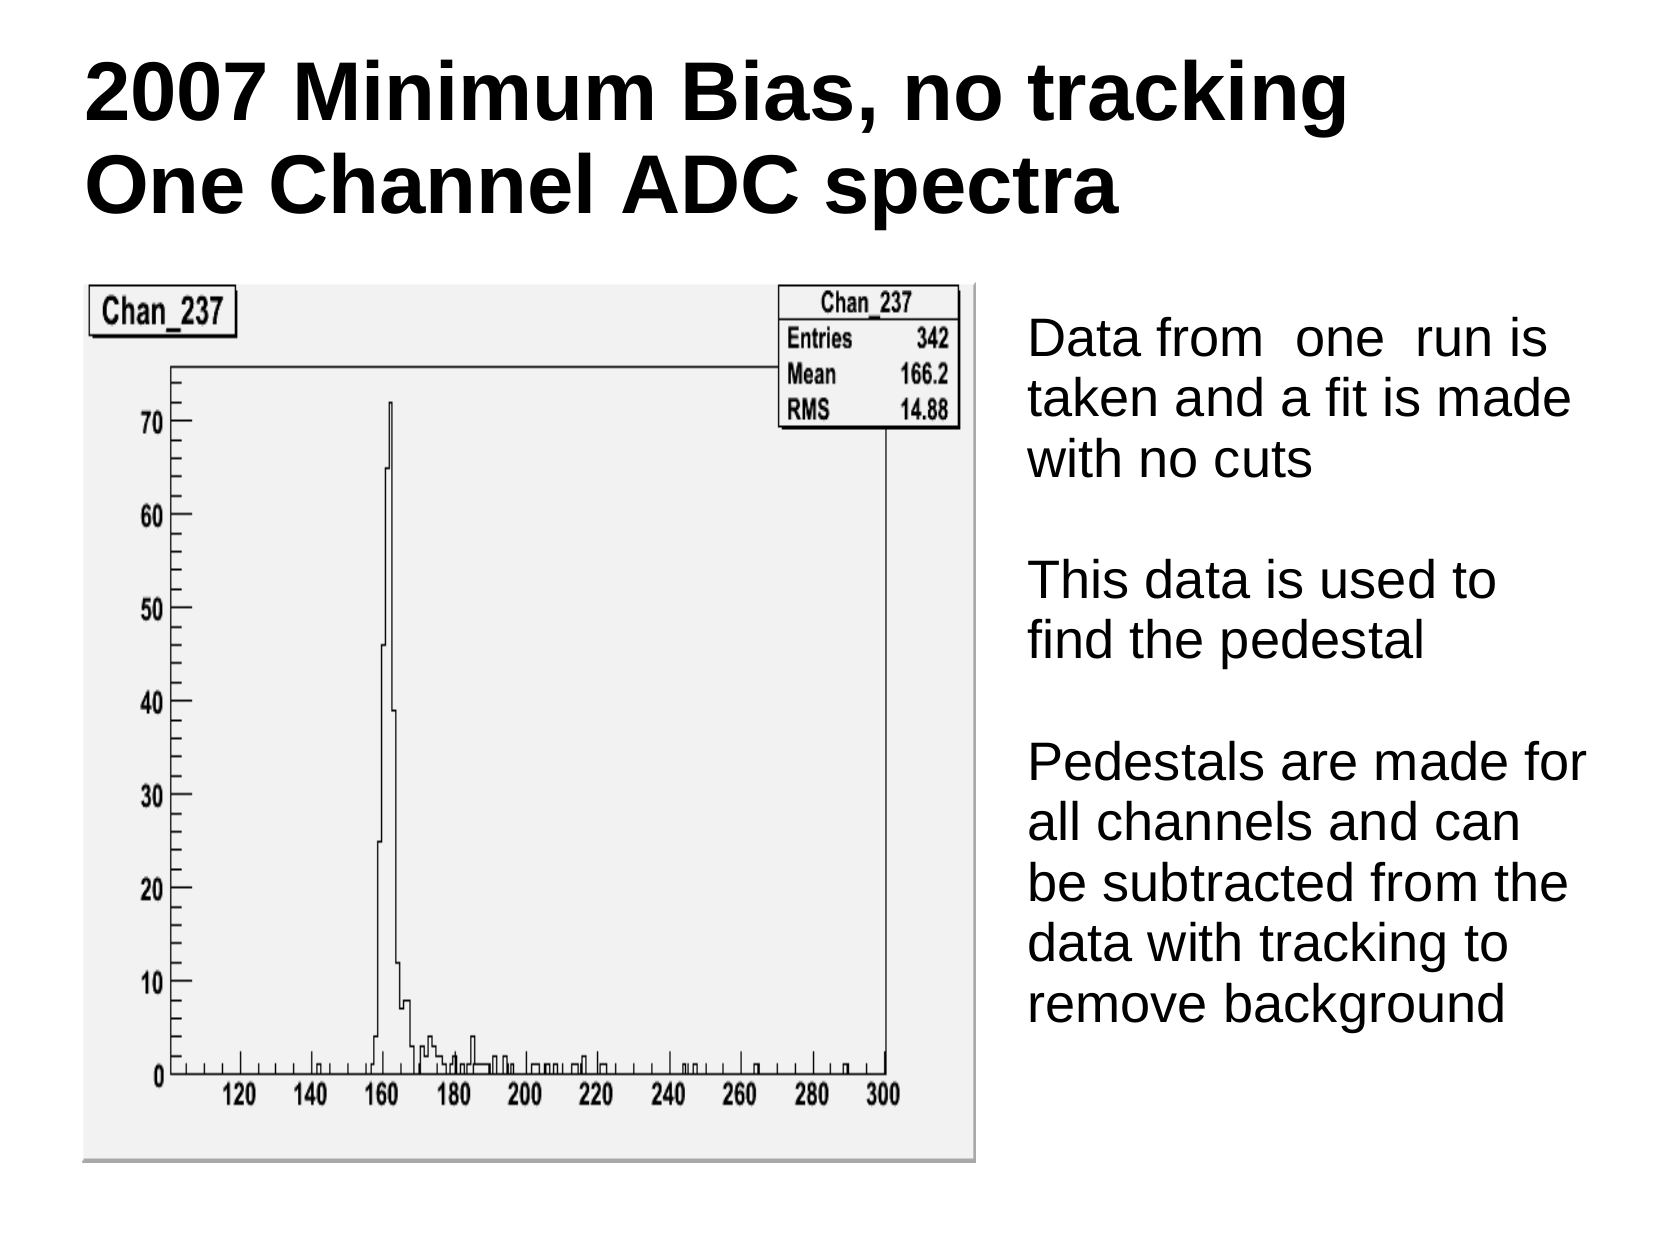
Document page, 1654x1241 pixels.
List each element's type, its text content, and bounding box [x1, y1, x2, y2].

picture [81, 281, 976, 1163]
text_box Data from one run is taken and a fit is made with no cuts This data is used to find the pedestal Pedestals are made for all channels and can be subtracted from the data with tracking to remove background [1012, 300, 1613, 1126]
text_box 2007 Minimum Bias, no tracking One Channel ADC spectra [69, 37, 1367, 267]
